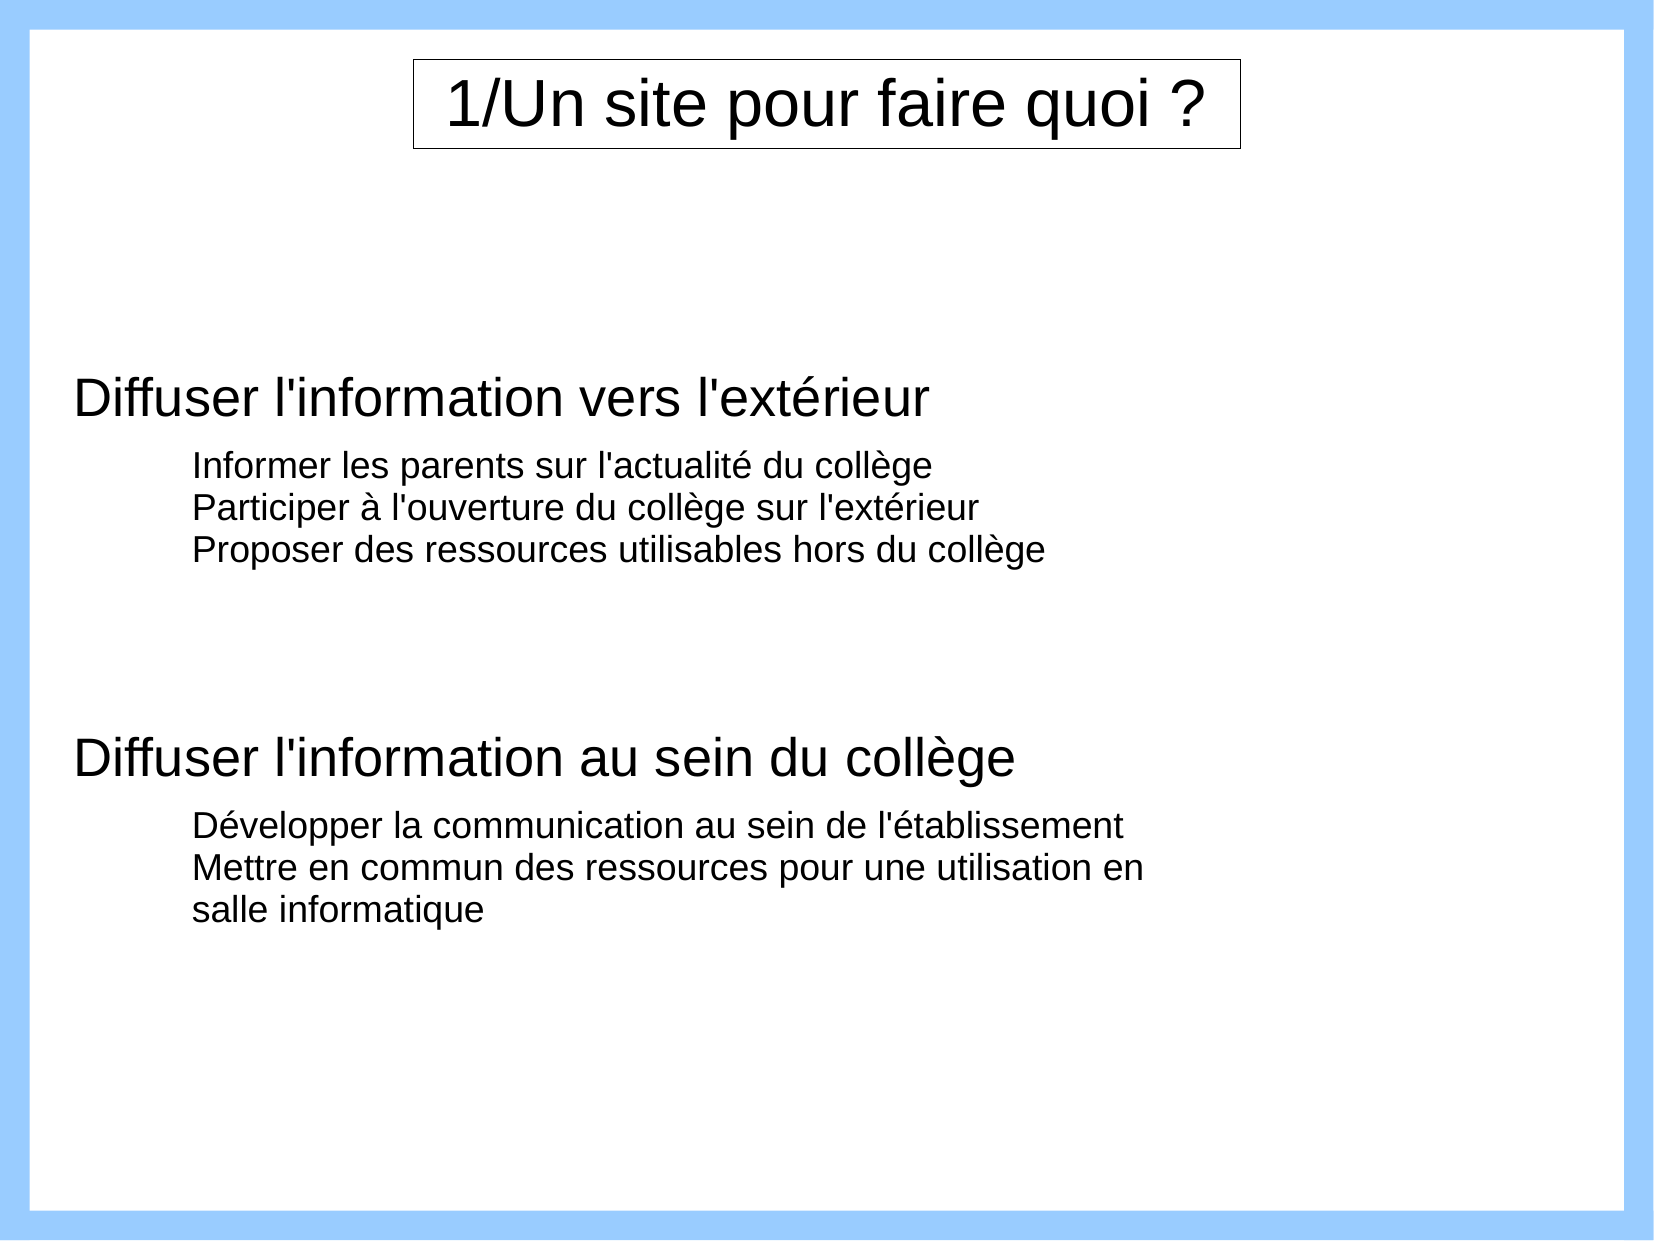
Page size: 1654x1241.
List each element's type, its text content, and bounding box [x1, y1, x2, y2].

text_box 1/Un site pour faire quoi ? [413, 59, 1241, 149]
text_box Développer la communication au sein de l'établissement Mettre en commun des ressources pour une utilisation en salle informatique [177, 797, 1241, 939]
text_box Informer les parents sur l'actualité du collège Participer à l'ouverture du collège sur l'extérieur Proposer des ressources utilisables hors du collège [177, 437, 1063, 578]
text_box [0, 0, 1654, 1241]
text_box Diffuser l'information vers l'extérieur [59, 360, 1004, 436]
text_box Diffuser l'information au sein du collège [59, 720, 1034, 796]
